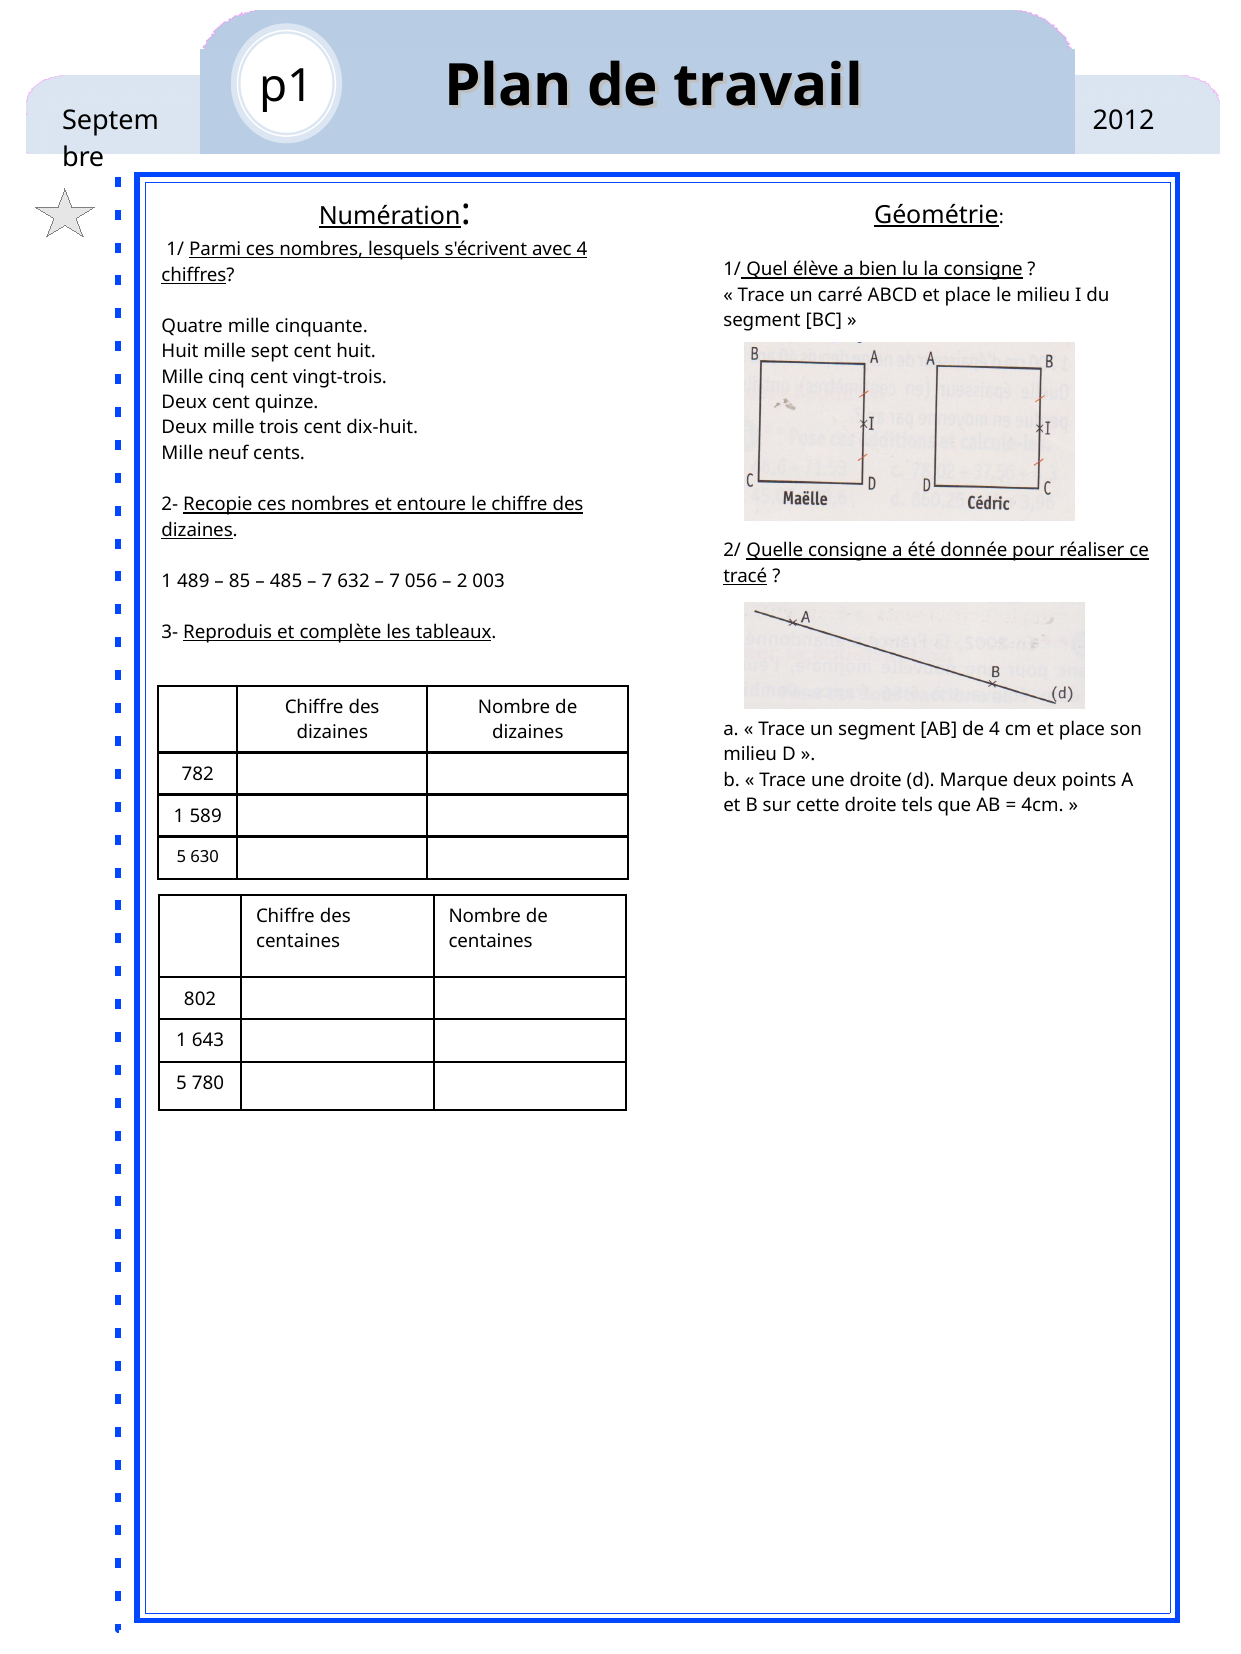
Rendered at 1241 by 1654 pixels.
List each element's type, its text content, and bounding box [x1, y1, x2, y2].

table_cell [238, 838, 426, 878]
table_cell [238, 796, 426, 835]
table_cell [242, 1063, 433, 1109]
picture [744, 602, 1085, 709]
table_cell 1 589 [159, 796, 236, 835]
table_header Nombre de centaines [435, 896, 625, 976]
table_cell [435, 978, 625, 1018]
table_header Chiffre des dizaines [238, 687, 426, 751]
table_cell 1 643 [160, 1020, 240, 1061]
table_header [160, 896, 240, 976]
table_cell [435, 1020, 625, 1061]
table_cell [428, 796, 627, 835]
table_header Nombre de dizaines [428, 687, 627, 751]
table_cell 802 [160, 978, 240, 1018]
text_box Septembre [47, 93, 189, 154]
table_cell 782 [159, 754, 236, 793]
text_box 2012 [1077, 93, 1220, 154]
text_box Numération: 1/ Parmi ces nombres, lesquels s'écrivent avec 4 chiffres? Quatre mille cinquante. Huit mille sept cent huit. Mille cinq cent vingt-trois. Deux cent quinze. Deux mille trois cent dix-huit. Mille neuf cents. 2- Recopie ces nombres et entoure le chiffre des dizaines. 1 489 – 85 – 485 – 7 632 – 7 056 – 2 003 3- Reproduis et complète les tableaux. [146, 177, 643, 701]
text_box [35, 188, 95, 237]
table_cell 5 780 [160, 1063, 240, 1109]
picture [744, 342, 1075, 521]
text_box Plan de travail [401, 35, 922, 142]
table_header [159, 687, 236, 751]
table_header Chiffre des centaines [242, 896, 433, 976]
table_header [140, 177, 1175, 1618]
table_cell [242, 978, 433, 1018]
picture [26, 10, 1220, 154]
table_cell [428, 838, 627, 878]
table_cell 5 630 [159, 838, 236, 878]
table_cell [435, 1063, 625, 1109]
table_cell [242, 1020, 433, 1061]
table_cell [238, 754, 426, 793]
text_box Géométrie: 1/ Quel élève a bien lu la consigne ? « Trace un carré ABCD et place le milieu I du segment [BC] » 2/ Quelle consigne a été donnée pour réaliser ce tracé ? a. « Trace un segment [AB] de 4 cm et place son milieu D ». b. « Trace une droite (d). Marque deux points A et B sur cette droite tels que AB = 4cm. » [708, 188, 1170, 972]
table_cell [428, 754, 627, 793]
